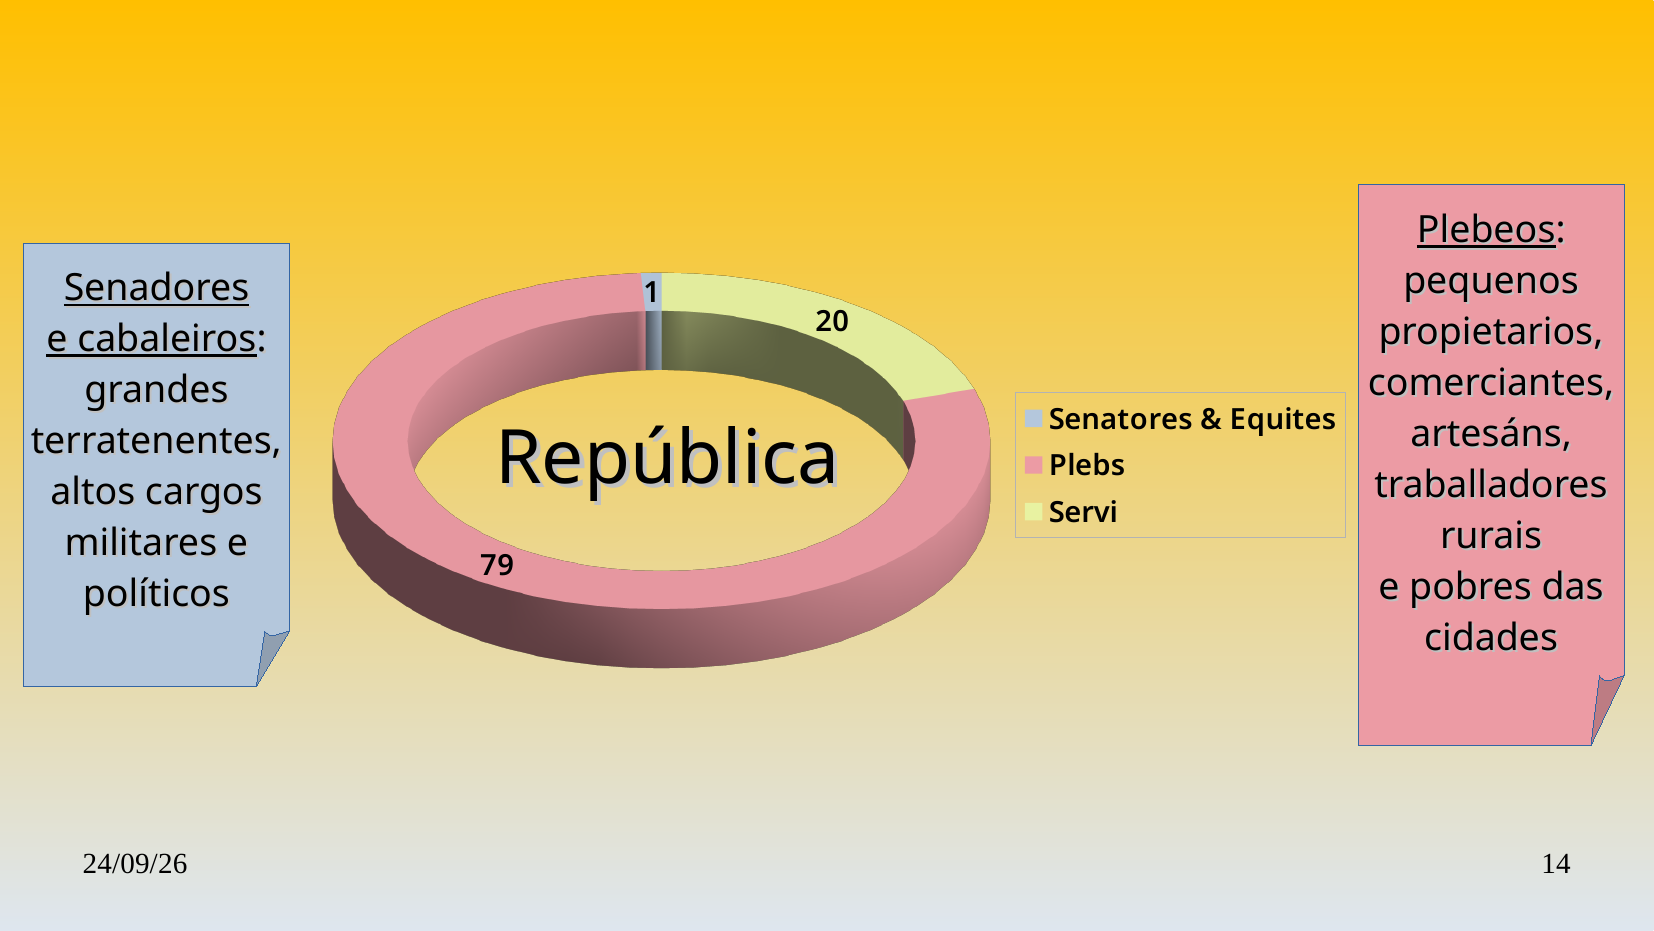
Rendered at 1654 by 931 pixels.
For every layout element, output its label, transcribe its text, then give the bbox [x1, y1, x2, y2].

text_box Plebeos: pequenos propietarios, comerciantes, artesáns, traballadores rurais e pobres das cidades [1358, 184, 1625, 746]
text_box Senadores e cabaleiros: grandes terratenentes, altos cargos militares e políticos [23, 243, 290, 687]
text_box República [460, 395, 875, 524]
chart [307, 0, 1359, 931]
